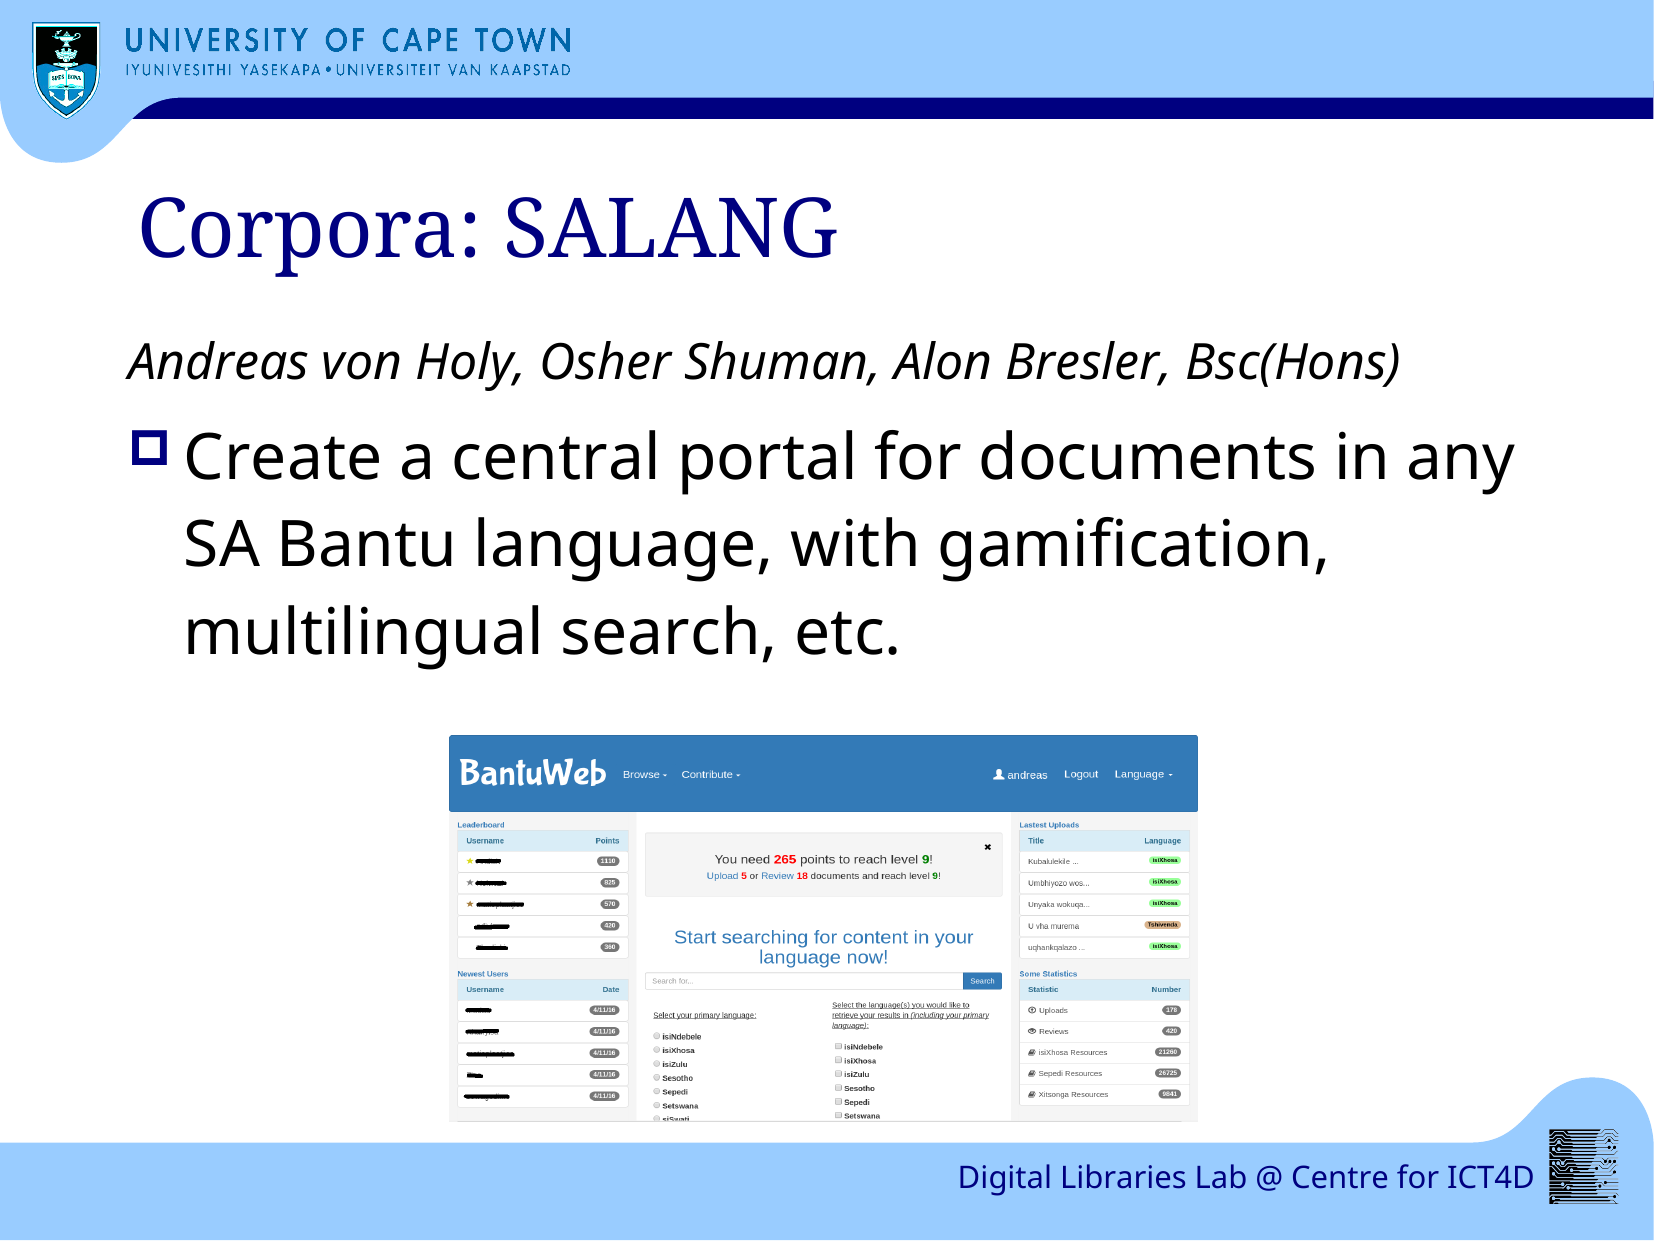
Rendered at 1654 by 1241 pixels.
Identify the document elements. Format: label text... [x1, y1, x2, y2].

list Andreas von Holy, Osher Shuman, Alon Bresler, Bsc(Hons) Create a central portal for documents in any SA Bantu language, with gamification, multilingual search, etc. [128, 326, 1597, 1046]
picture [122, 25, 573, 78]
picture [1549, 1129, 1619, 1204]
picture [449, 735, 1198, 1122]
picture [32, 22, 101, 120]
title Corpora: SALANG [137, 155, 1598, 296]
